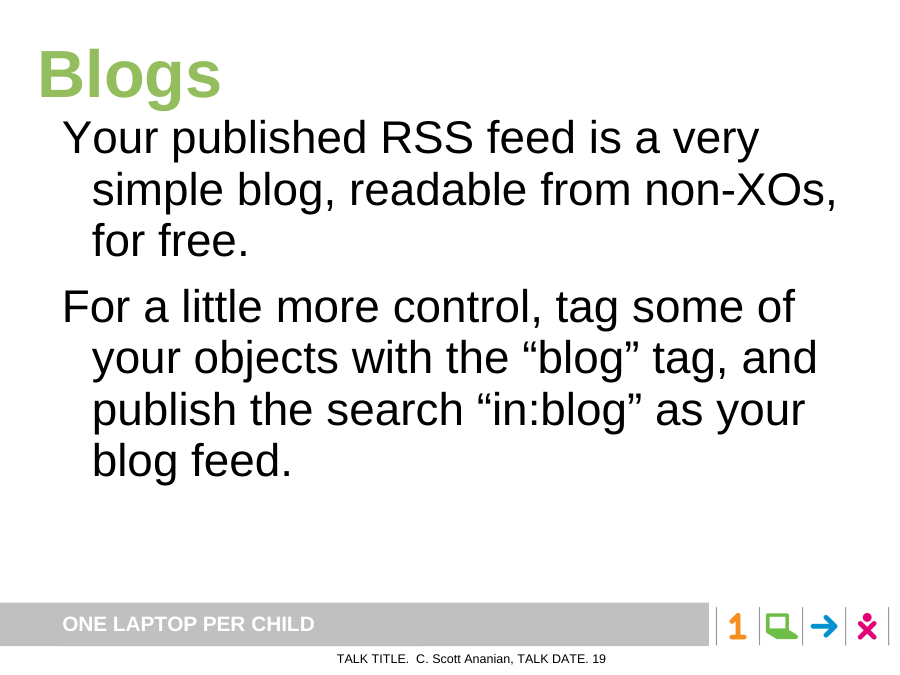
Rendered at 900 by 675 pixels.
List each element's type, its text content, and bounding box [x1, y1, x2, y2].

picture [844, 598, 898, 655]
title Blogs [37, 37, 856, 211]
list Your published RSS feed is a very simple blog, readable from non-XOs, for free. For a little more control, tag some of your objects with the “blog” tag, and publish the search “in:blog” as your blog feed. [61, 112, 844, 675]
